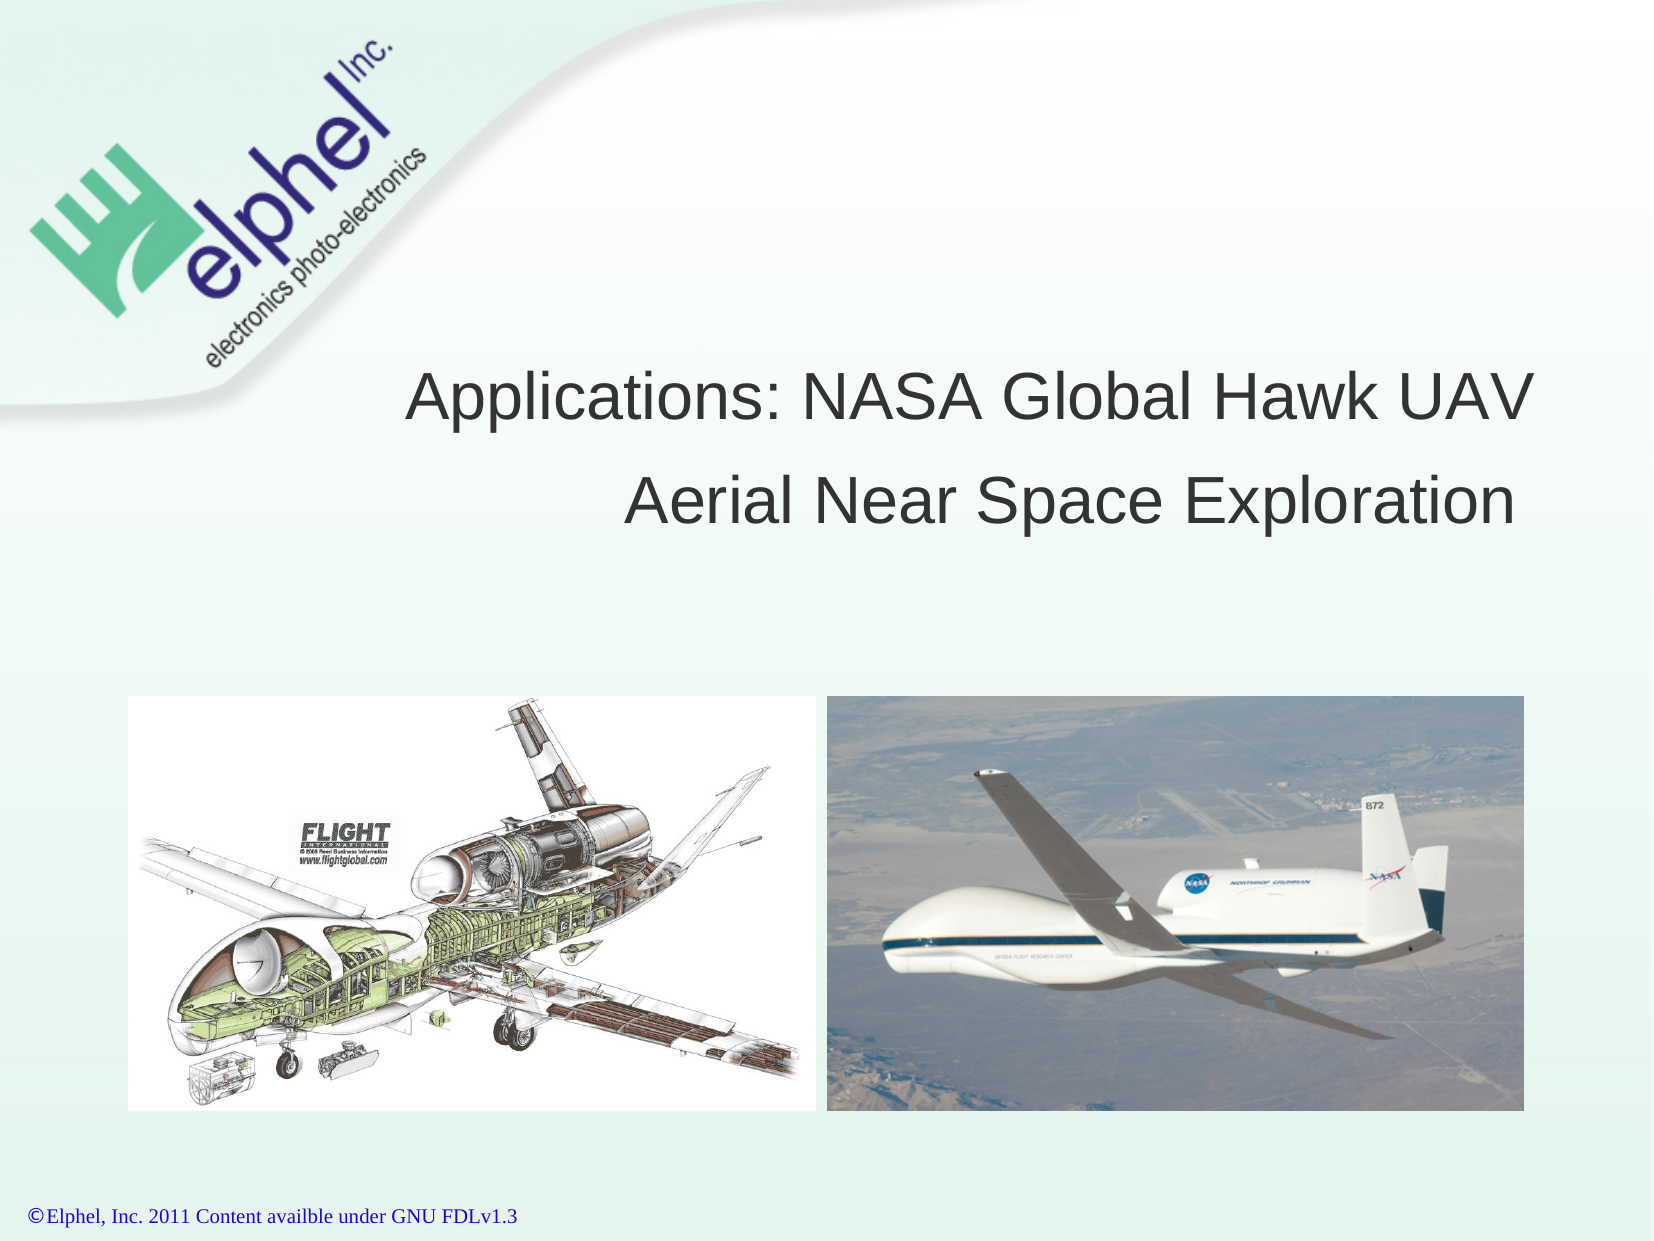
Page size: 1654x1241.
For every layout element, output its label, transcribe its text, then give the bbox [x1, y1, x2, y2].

list Applications: NASA Global Hawk UAV Aerial Near Space Exploration [383, 354, 1536, 591]
picture [0, 0, 1654, 1241]
